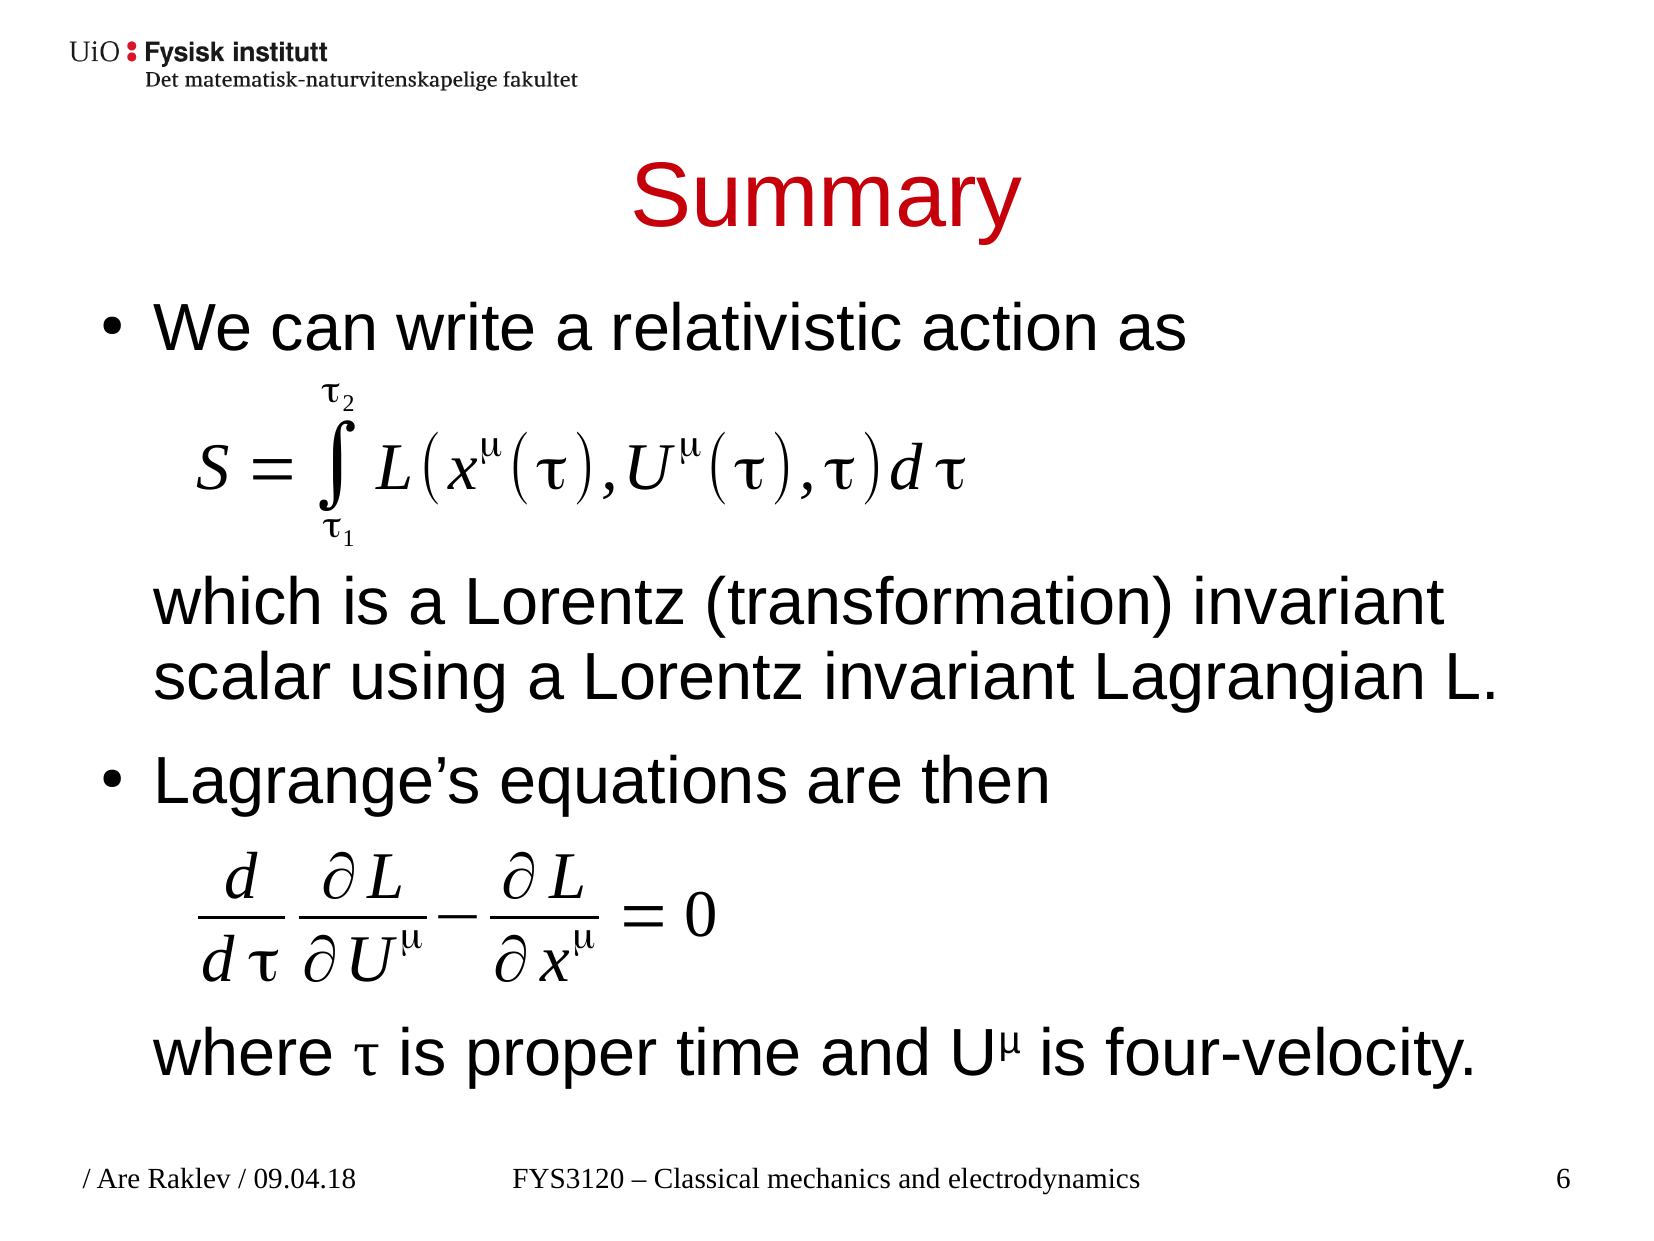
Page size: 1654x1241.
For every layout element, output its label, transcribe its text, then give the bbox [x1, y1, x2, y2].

chart [188, 380, 976, 553]
chart [188, 838, 726, 997]
title Summary [82, 90, 1571, 290]
picture [68, 37, 581, 93]
list We can write a relativistic action as which is a Lorentz (transformation) invariant scalar using a Lorentz invariant Lagrangian L. Lagrange’s equations are then where τ is proper time and Uµ is four-velocity. [82, 290, 1571, 1163]
